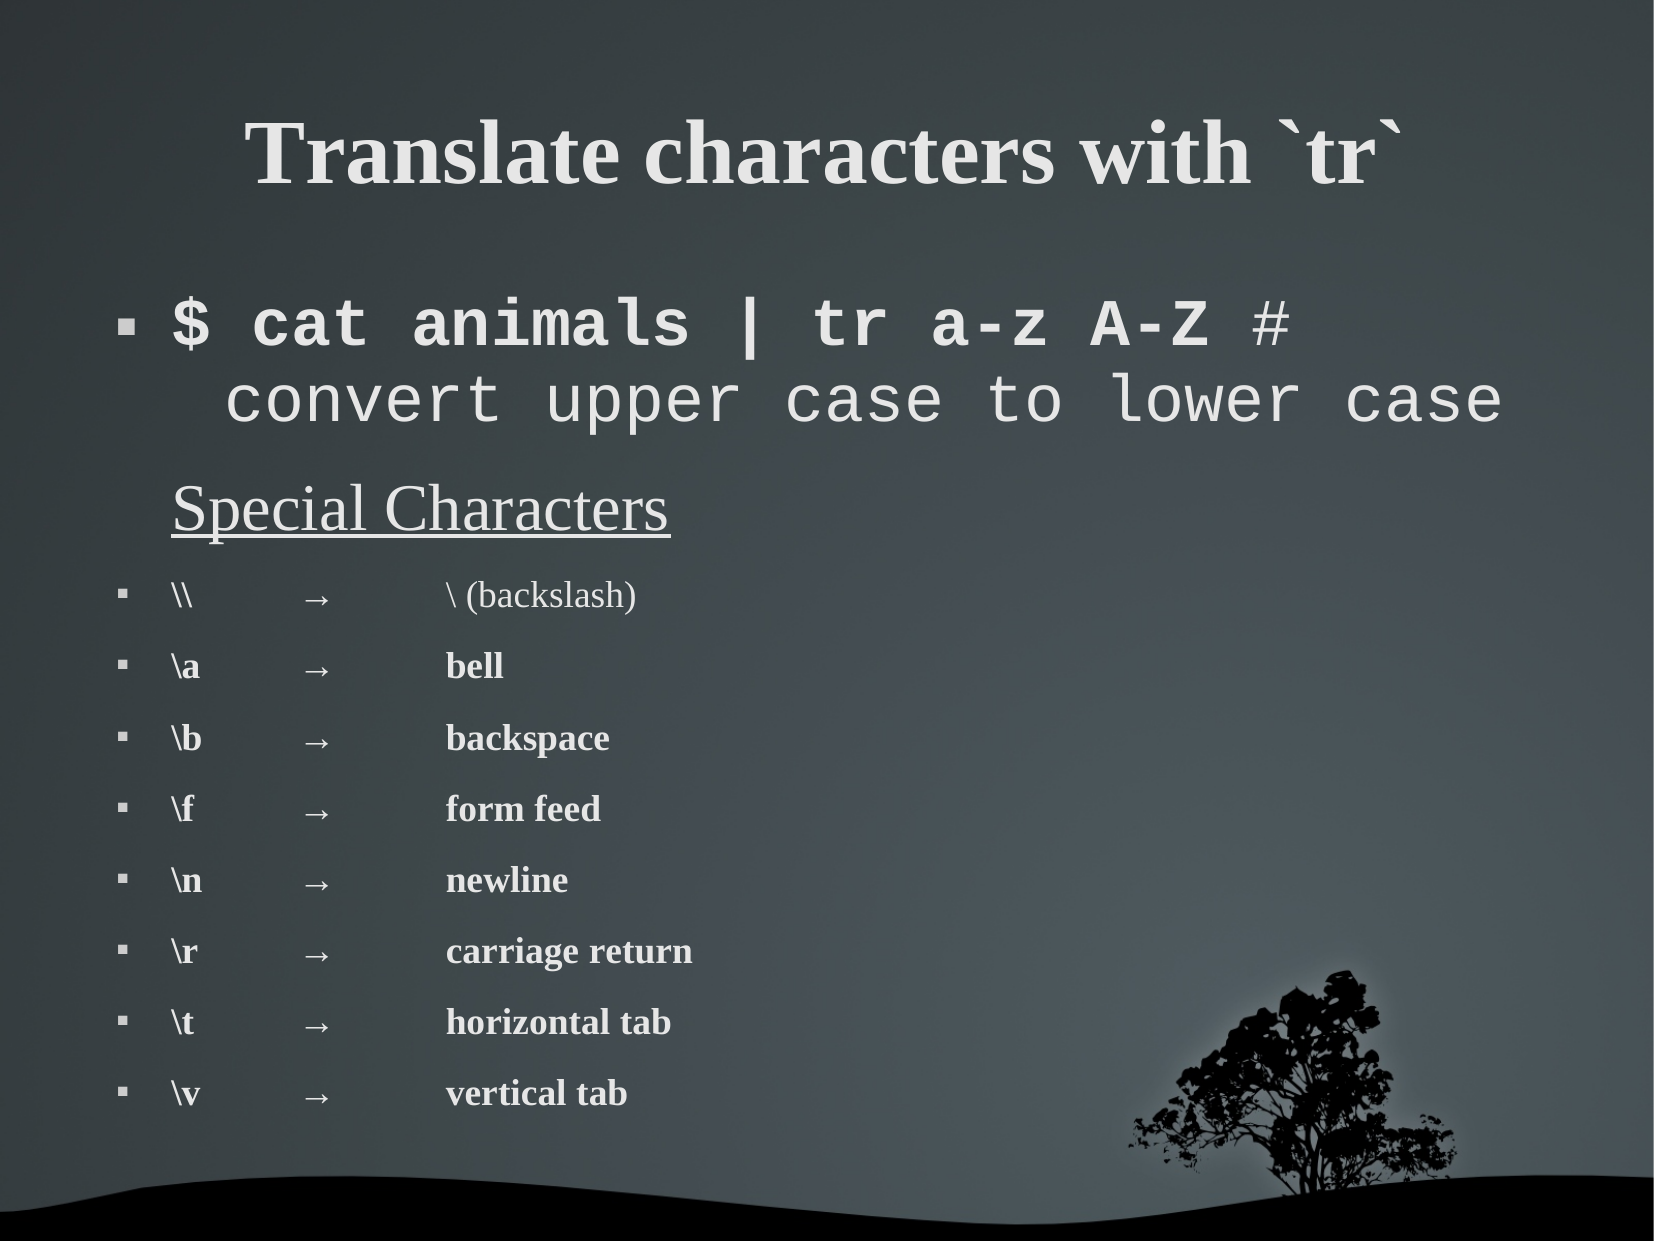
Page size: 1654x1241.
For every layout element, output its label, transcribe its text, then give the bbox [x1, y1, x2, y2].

picture [0, 0, 1654, 1241]
title Translate characters with `tr` [82, 49, 1571, 257]
list $ cat animals | tr a-z A-Z # convert upper case to lower case Special Characters \\ → \ (backslash) \a → bell \b → backspace \f → form feed \n → newline \r → carriage return \t → horizontal tab \v → vertical tab [82, 290, 1569, 1241]
